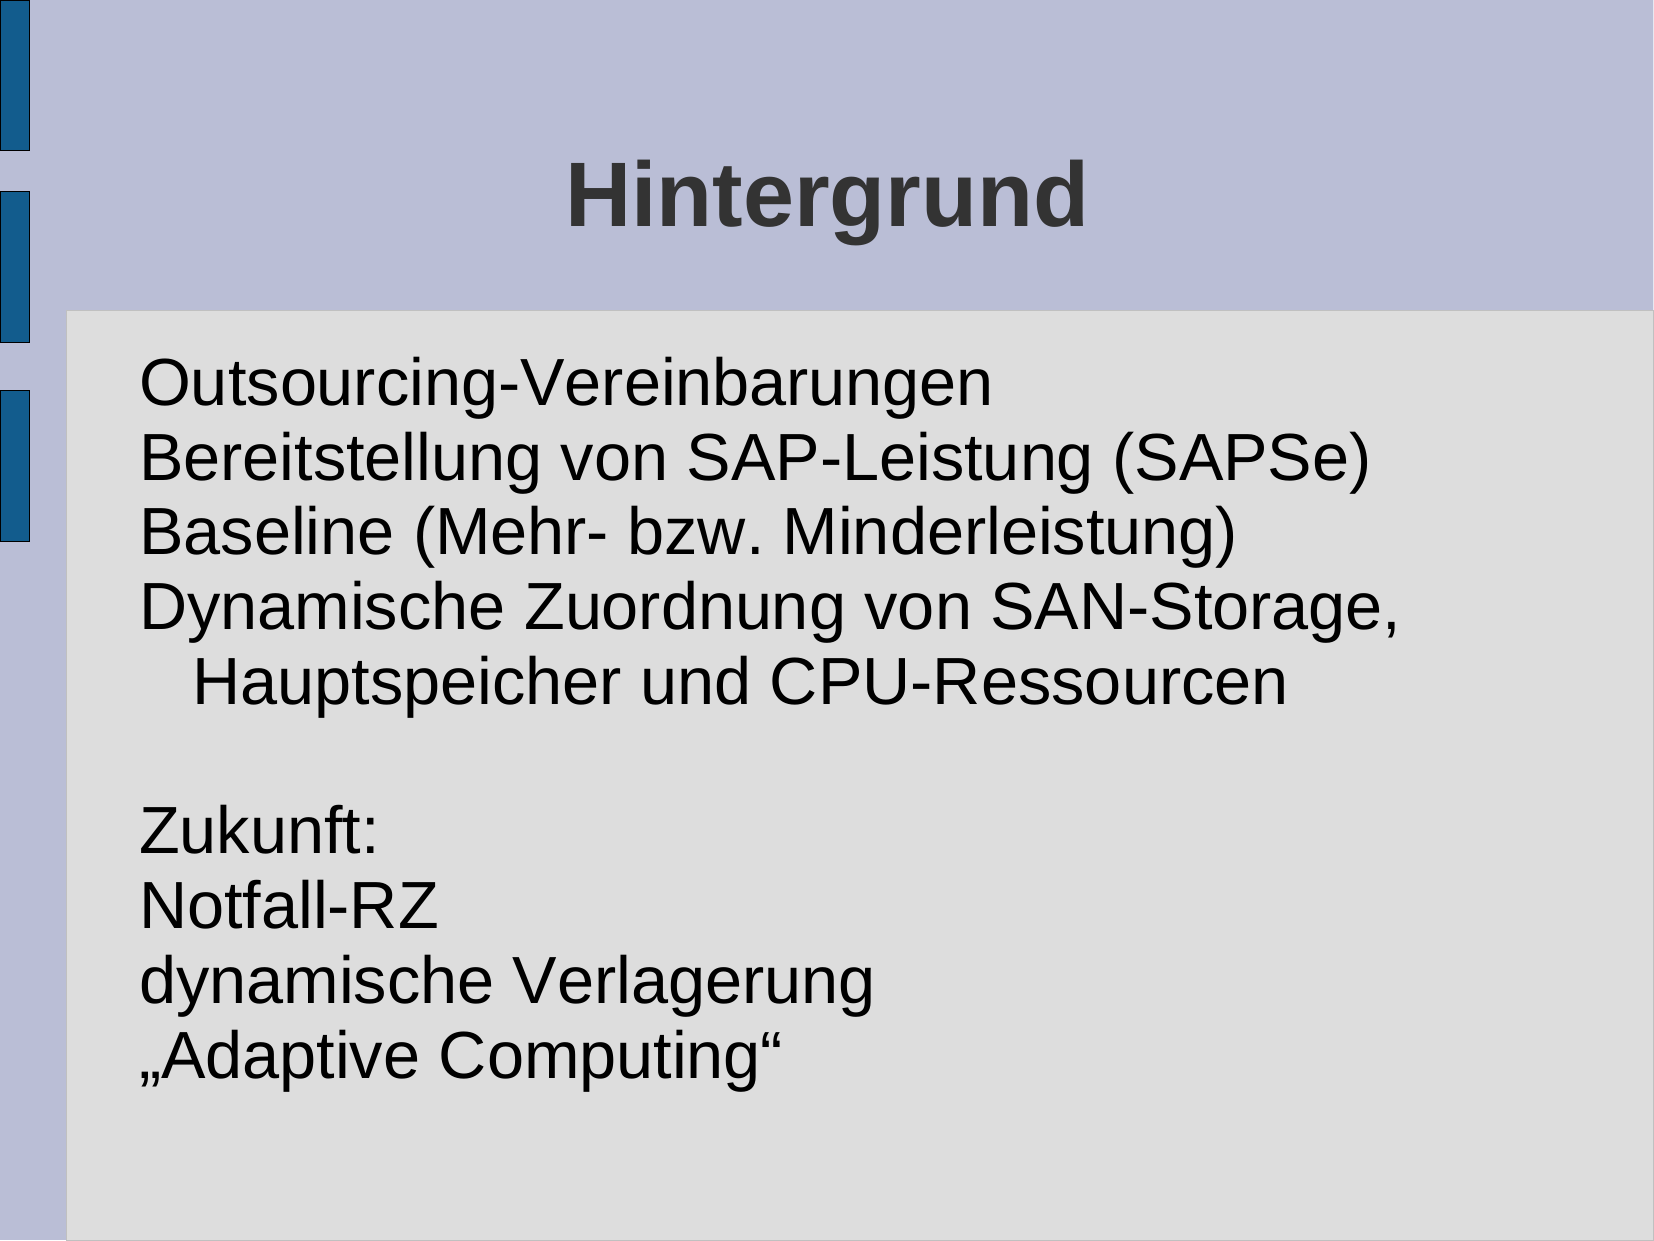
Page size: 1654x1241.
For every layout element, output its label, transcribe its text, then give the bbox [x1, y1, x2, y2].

list Outsourcing-Vereinbarungen Bereitstellung von SAP-Leistung (SAPSe) Baseline (Mehr- bzw. Minderleistung) Dynamische Zuordnung von SAN-Storage, Hauptspeicher und CPU-Ressourcen Zukunft: Notfall-RZ dynamische Verlagerung „Adaptive Computing“ [121, 344, 1534, 1127]
title Hintergrund [121, 91, 1534, 299]
